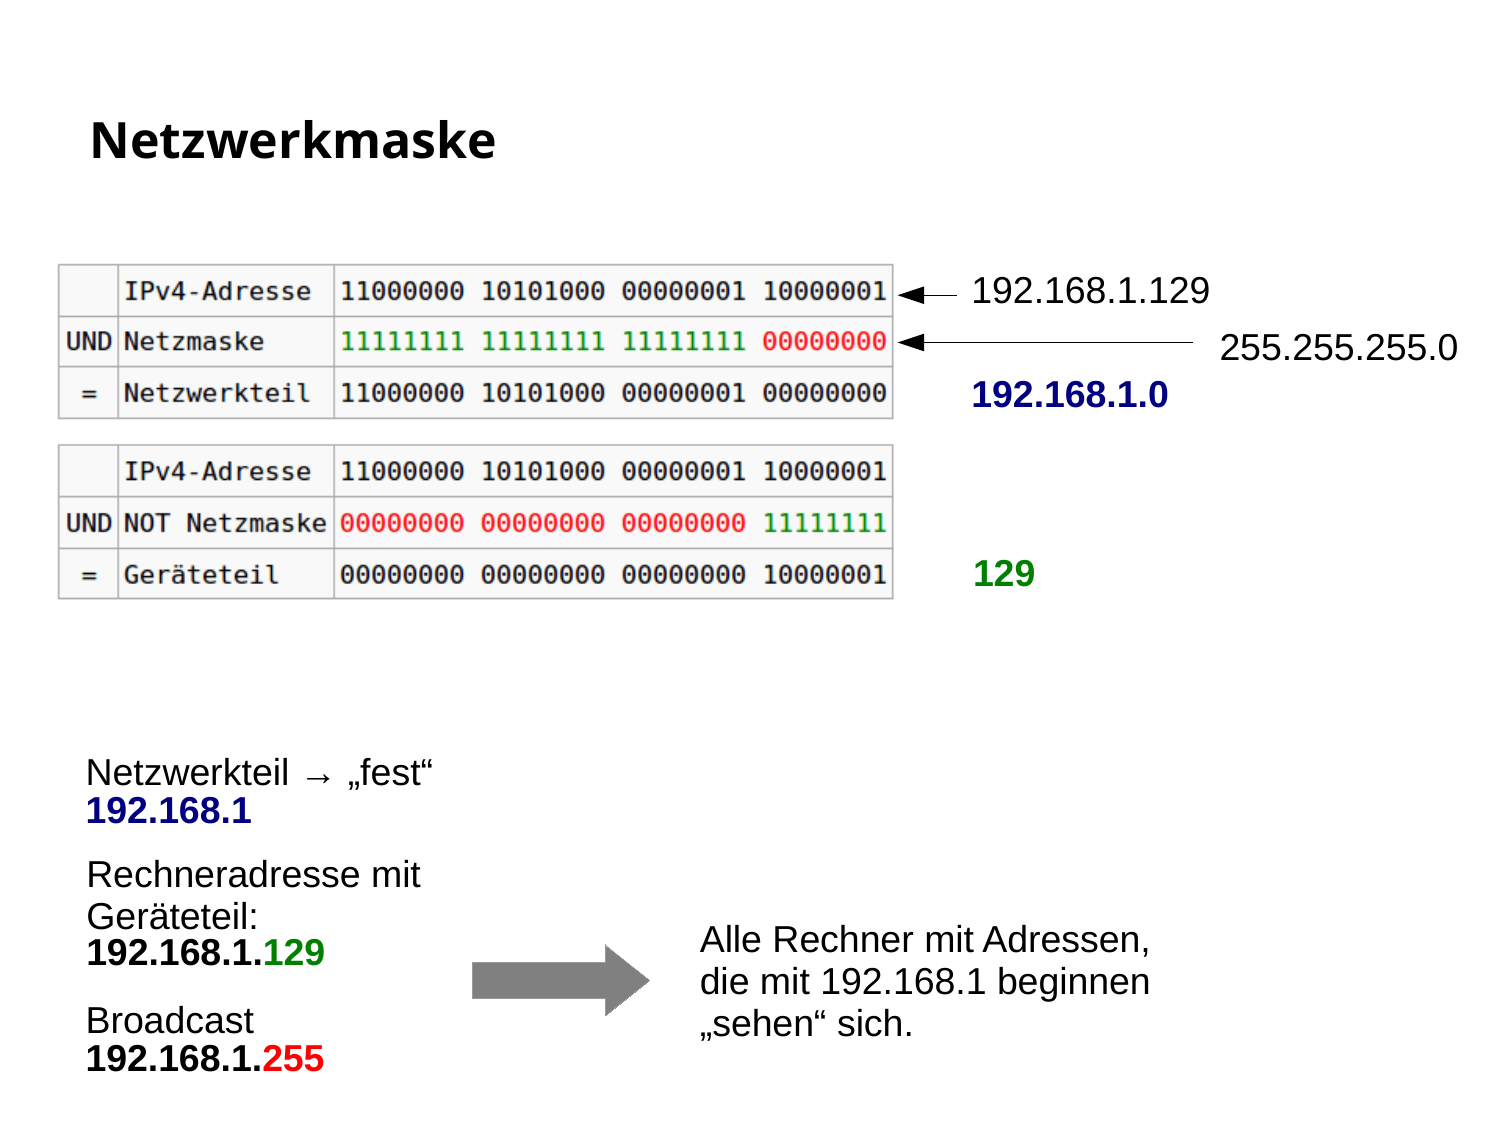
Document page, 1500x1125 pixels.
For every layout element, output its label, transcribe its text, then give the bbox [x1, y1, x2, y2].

text_box 192.168.1.0 [956, 366, 1264, 423]
text_box 192.168.1.129 [71, 945, 379, 981]
text_box Alle Rechner mit Adressen, die mit 192.168.1 beginnen „sehen“ sich. [685, 911, 1167, 1063]
text_box Broadcast [70, 992, 269, 1049]
text_box Rechneradresse mit Geräteteil: [71, 846, 447, 945]
picture [41, 247, 922, 620]
title Netzwerkmaske [75, 45, 1425, 233]
text_box [472, 944, 650, 1016]
text_box 129 [958, 545, 1266, 603]
text_box Netzwerkteil → „fest“ [70, 744, 449, 801]
text_box 192.168.1.129 [956, 262, 1264, 319]
text_box 192.168.1.255 [70, 1029, 378, 1087]
text_box 192.168.1 [70, 801, 378, 839]
text_box 255.255.255.0 [1204, 318, 1477, 390]
